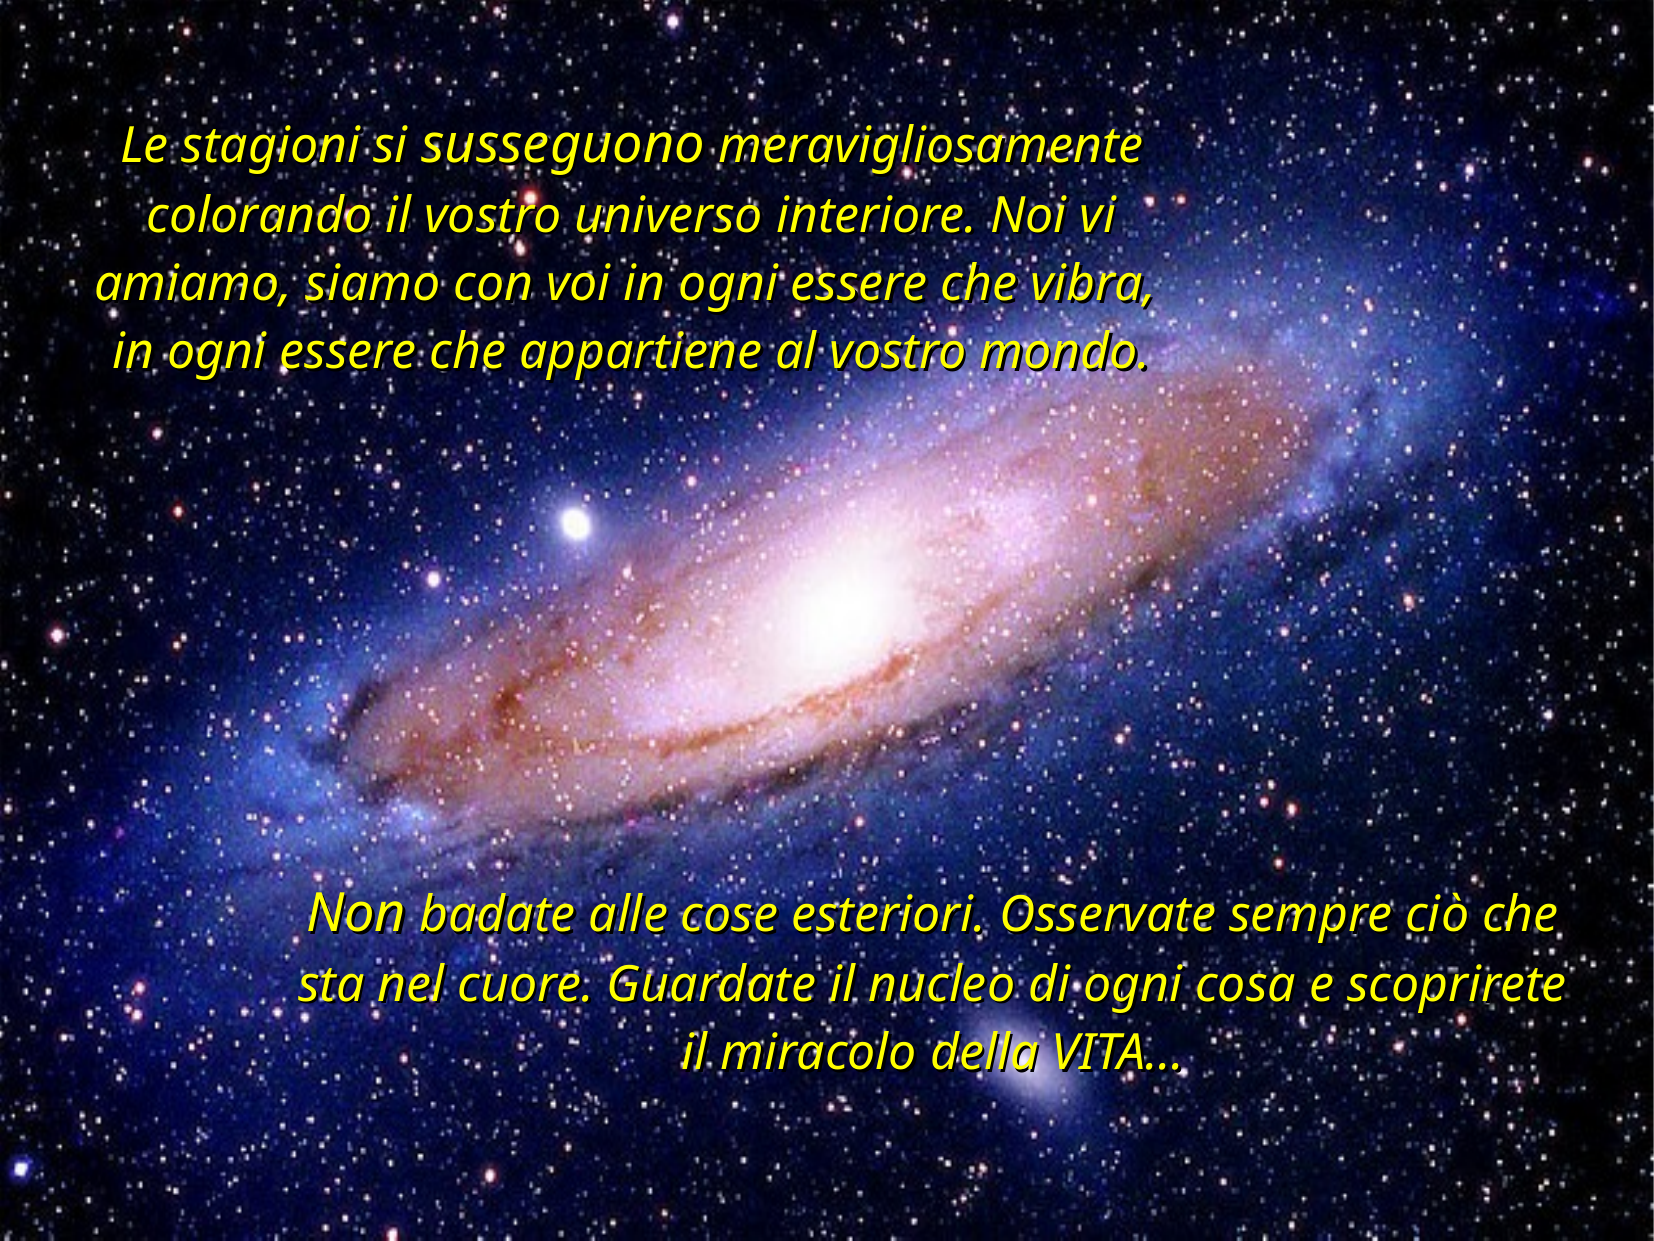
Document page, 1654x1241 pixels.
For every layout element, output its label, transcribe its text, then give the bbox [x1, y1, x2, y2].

picture [0, 0, 1654, 1241]
subtitle Non badate alle cose esteriori. Osservate sempre ciò che sta nel cuore. Guardate il nucleo di ogni cosa e scoprirete il miracolo della VITA... [295, 826, 1571, 1131]
title Le stagioni si susseguono meravigliosamente colorando il vostro universo interiore. Noi vi amiamo, siamo con voi in ogni essere che vibra, in ogni essere che appartiene al vostro mondo. [53, 101, 1211, 387]
